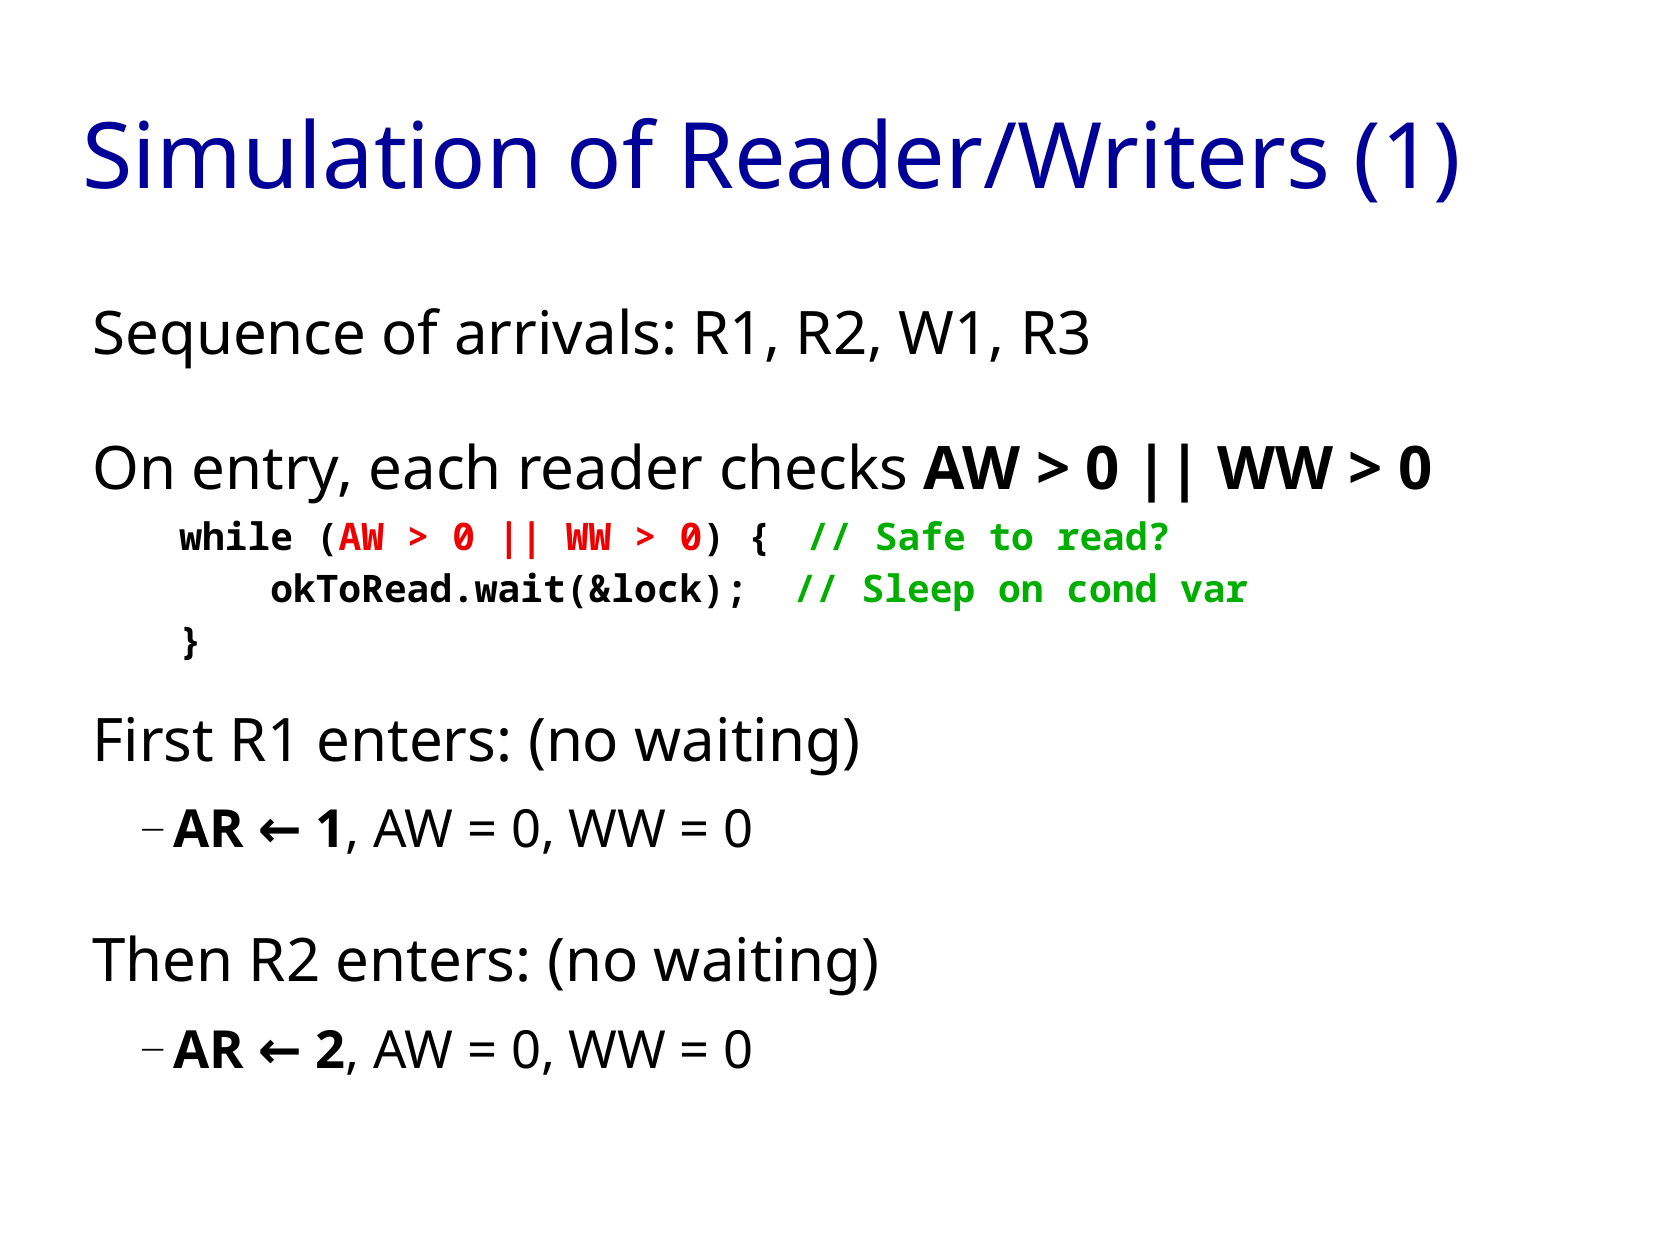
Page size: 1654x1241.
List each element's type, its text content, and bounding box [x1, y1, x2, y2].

text_box while (AW > 0 || WW > 0) { // Safe to read? okToRead.wait(&lock); // Sleep on cond var } [136, 510, 1471, 669]
title Simulation of Reader/Writers (1) [82, 49, 1571, 257]
list Sequence of arrivals: R1, R2, W1, R3 On entry, each reader checks AW > 0 || WW > 0 First R1 enters: (no waiting) AR ← 1, AW = 0, WW = 0 Then R2 enters: (no waiting) AR ← 2, AW = 0, WW = 0 [60, 290, 1571, 1096]
